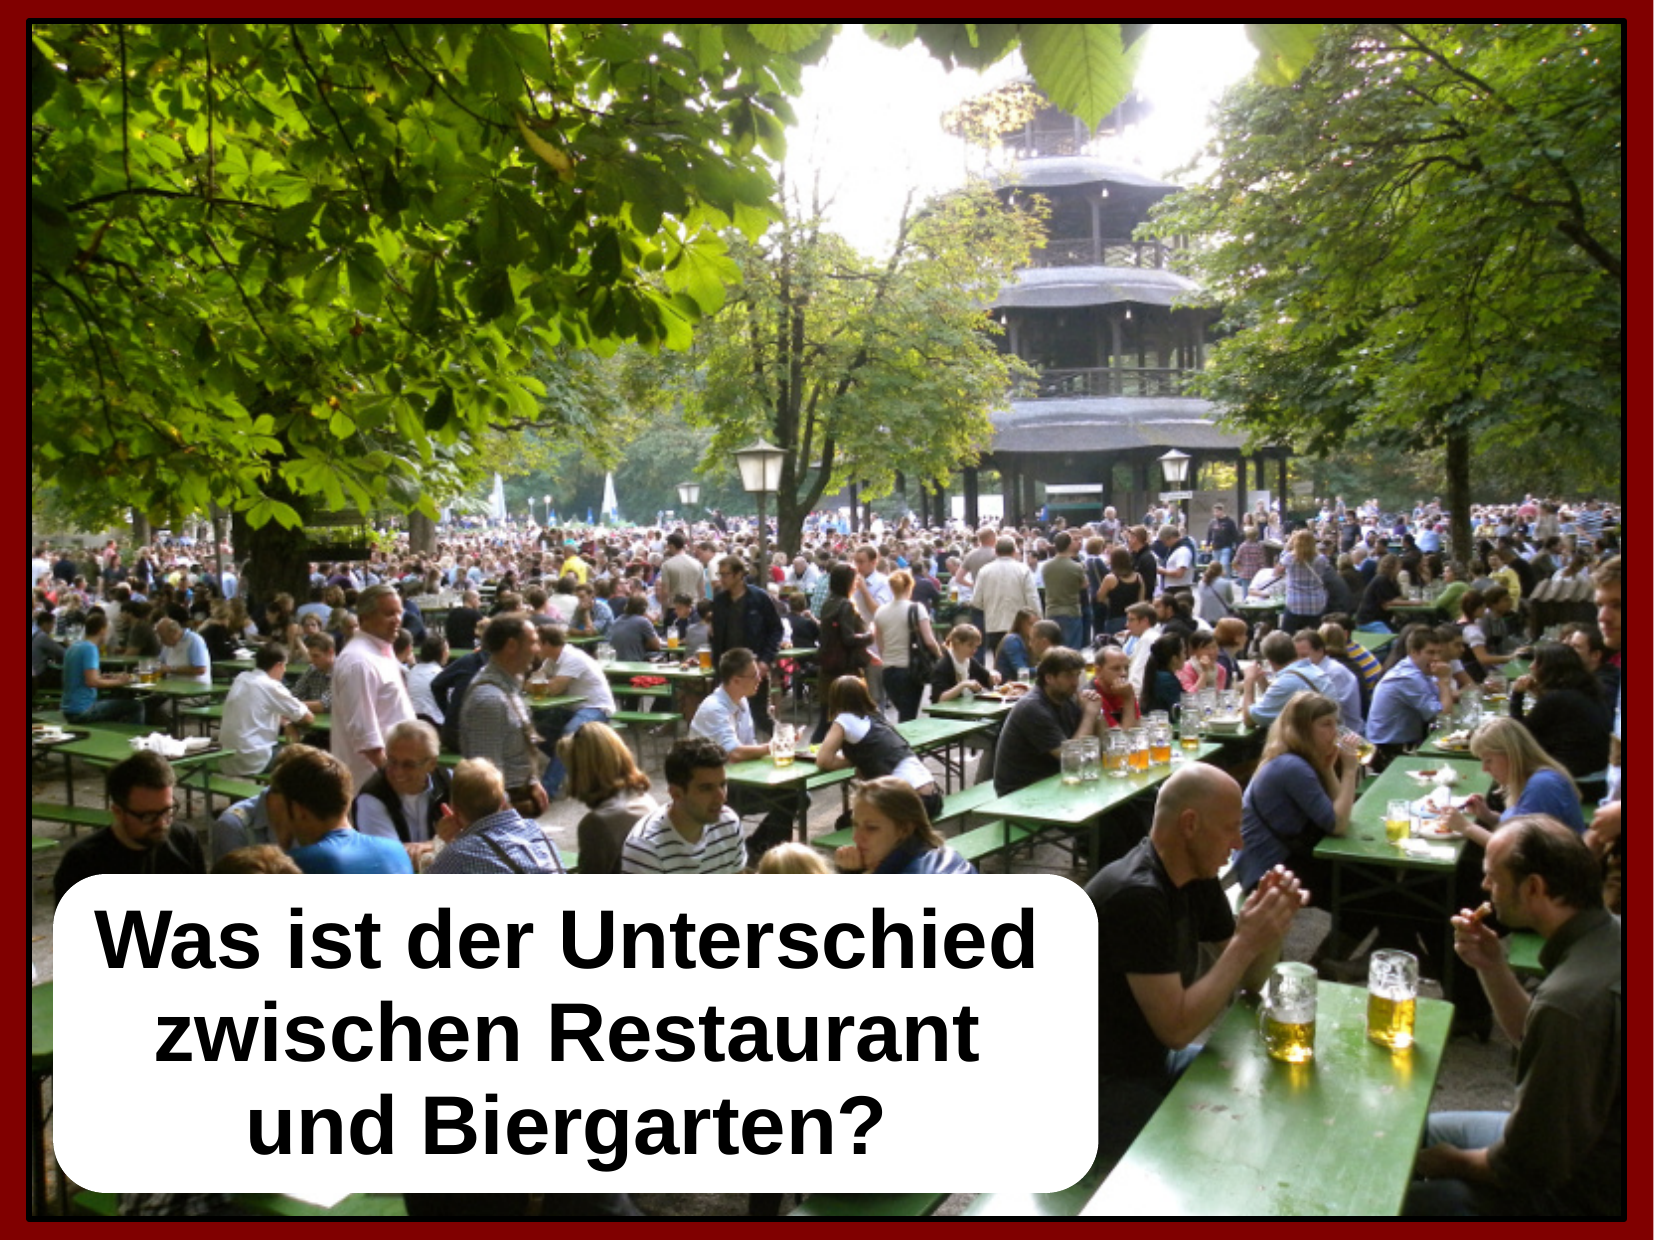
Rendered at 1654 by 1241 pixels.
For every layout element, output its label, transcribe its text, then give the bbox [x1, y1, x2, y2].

text_box [53, 903, 59, 1164]
text_box Was ist der Unterschied zwischen Restaurant und Biergarten? [59, 885, 1075, 1205]
picture [32, 24, 1622, 1217]
text_box [73, 874, 1099, 1184]
